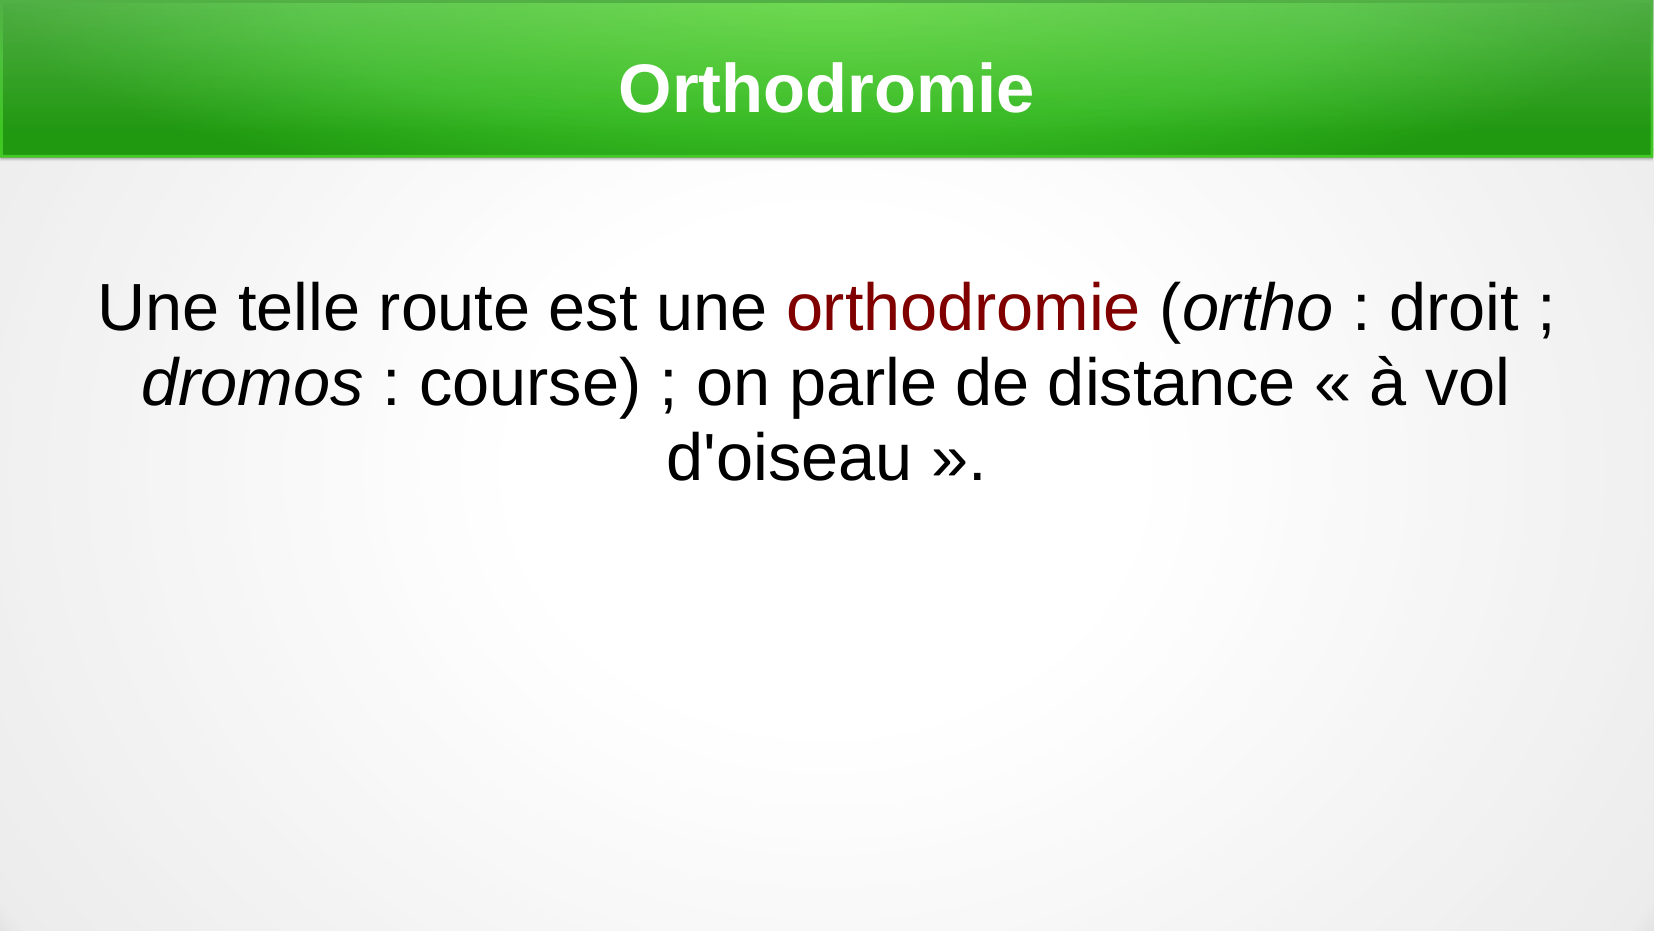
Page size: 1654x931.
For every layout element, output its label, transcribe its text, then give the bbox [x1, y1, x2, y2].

title Orthodromie [82, 35, 1571, 142]
subtitle Une telle route est une orthodromie (ortho : droit ; dromos : course) ; on parle de distance « à vol d'oiseau ». [82, 224, 1571, 764]
